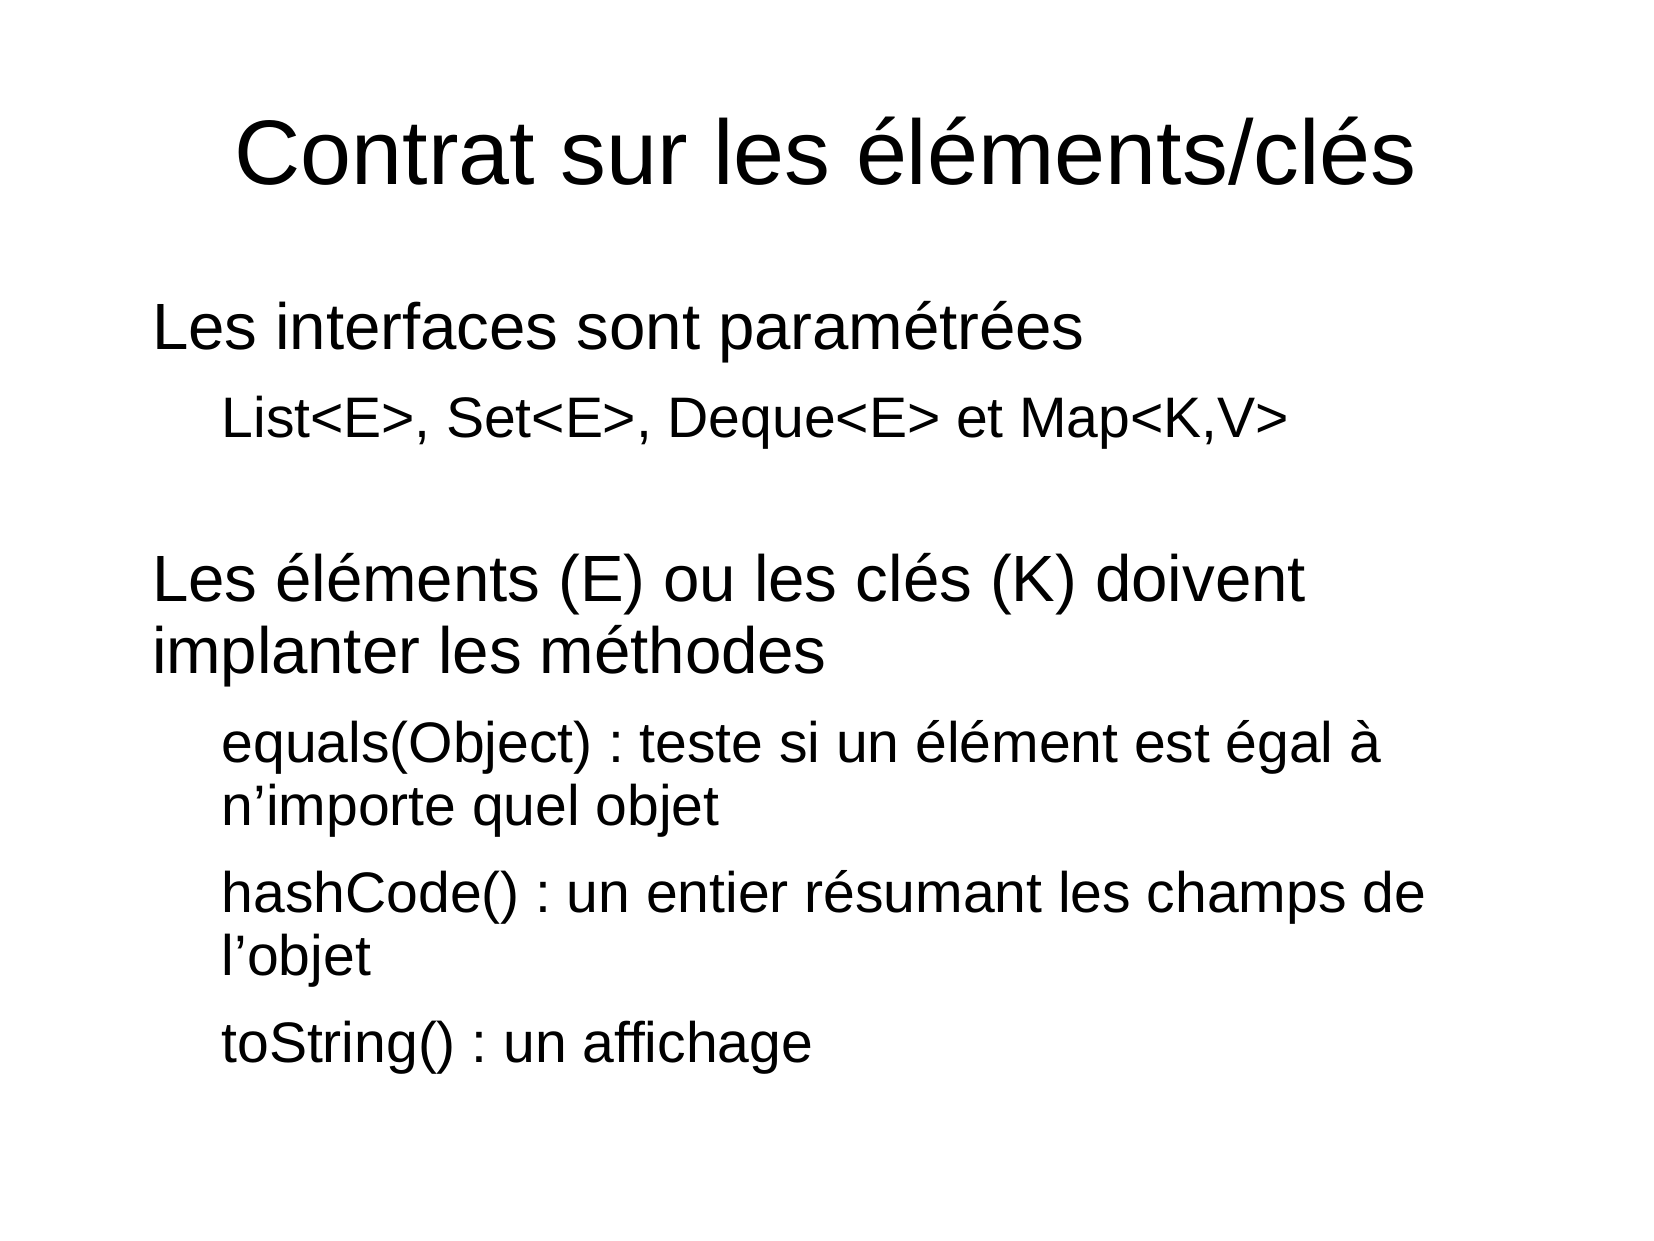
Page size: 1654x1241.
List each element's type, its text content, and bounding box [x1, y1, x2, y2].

list Les interfaces sont paramétrées List<E>, Set<E>, Deque<E> et Map<K,V> Les éléments (E) ou les clés (K) doivent implanter les méthodes equals(Object) : teste si un élément est égal à n’importe quel objet hashCode() : un entier résumant les champs de l’objet toString() : un affichage [82, 290, 1571, 1081]
title Contrat sur les éléments/clés [82, 49, 1571, 257]
